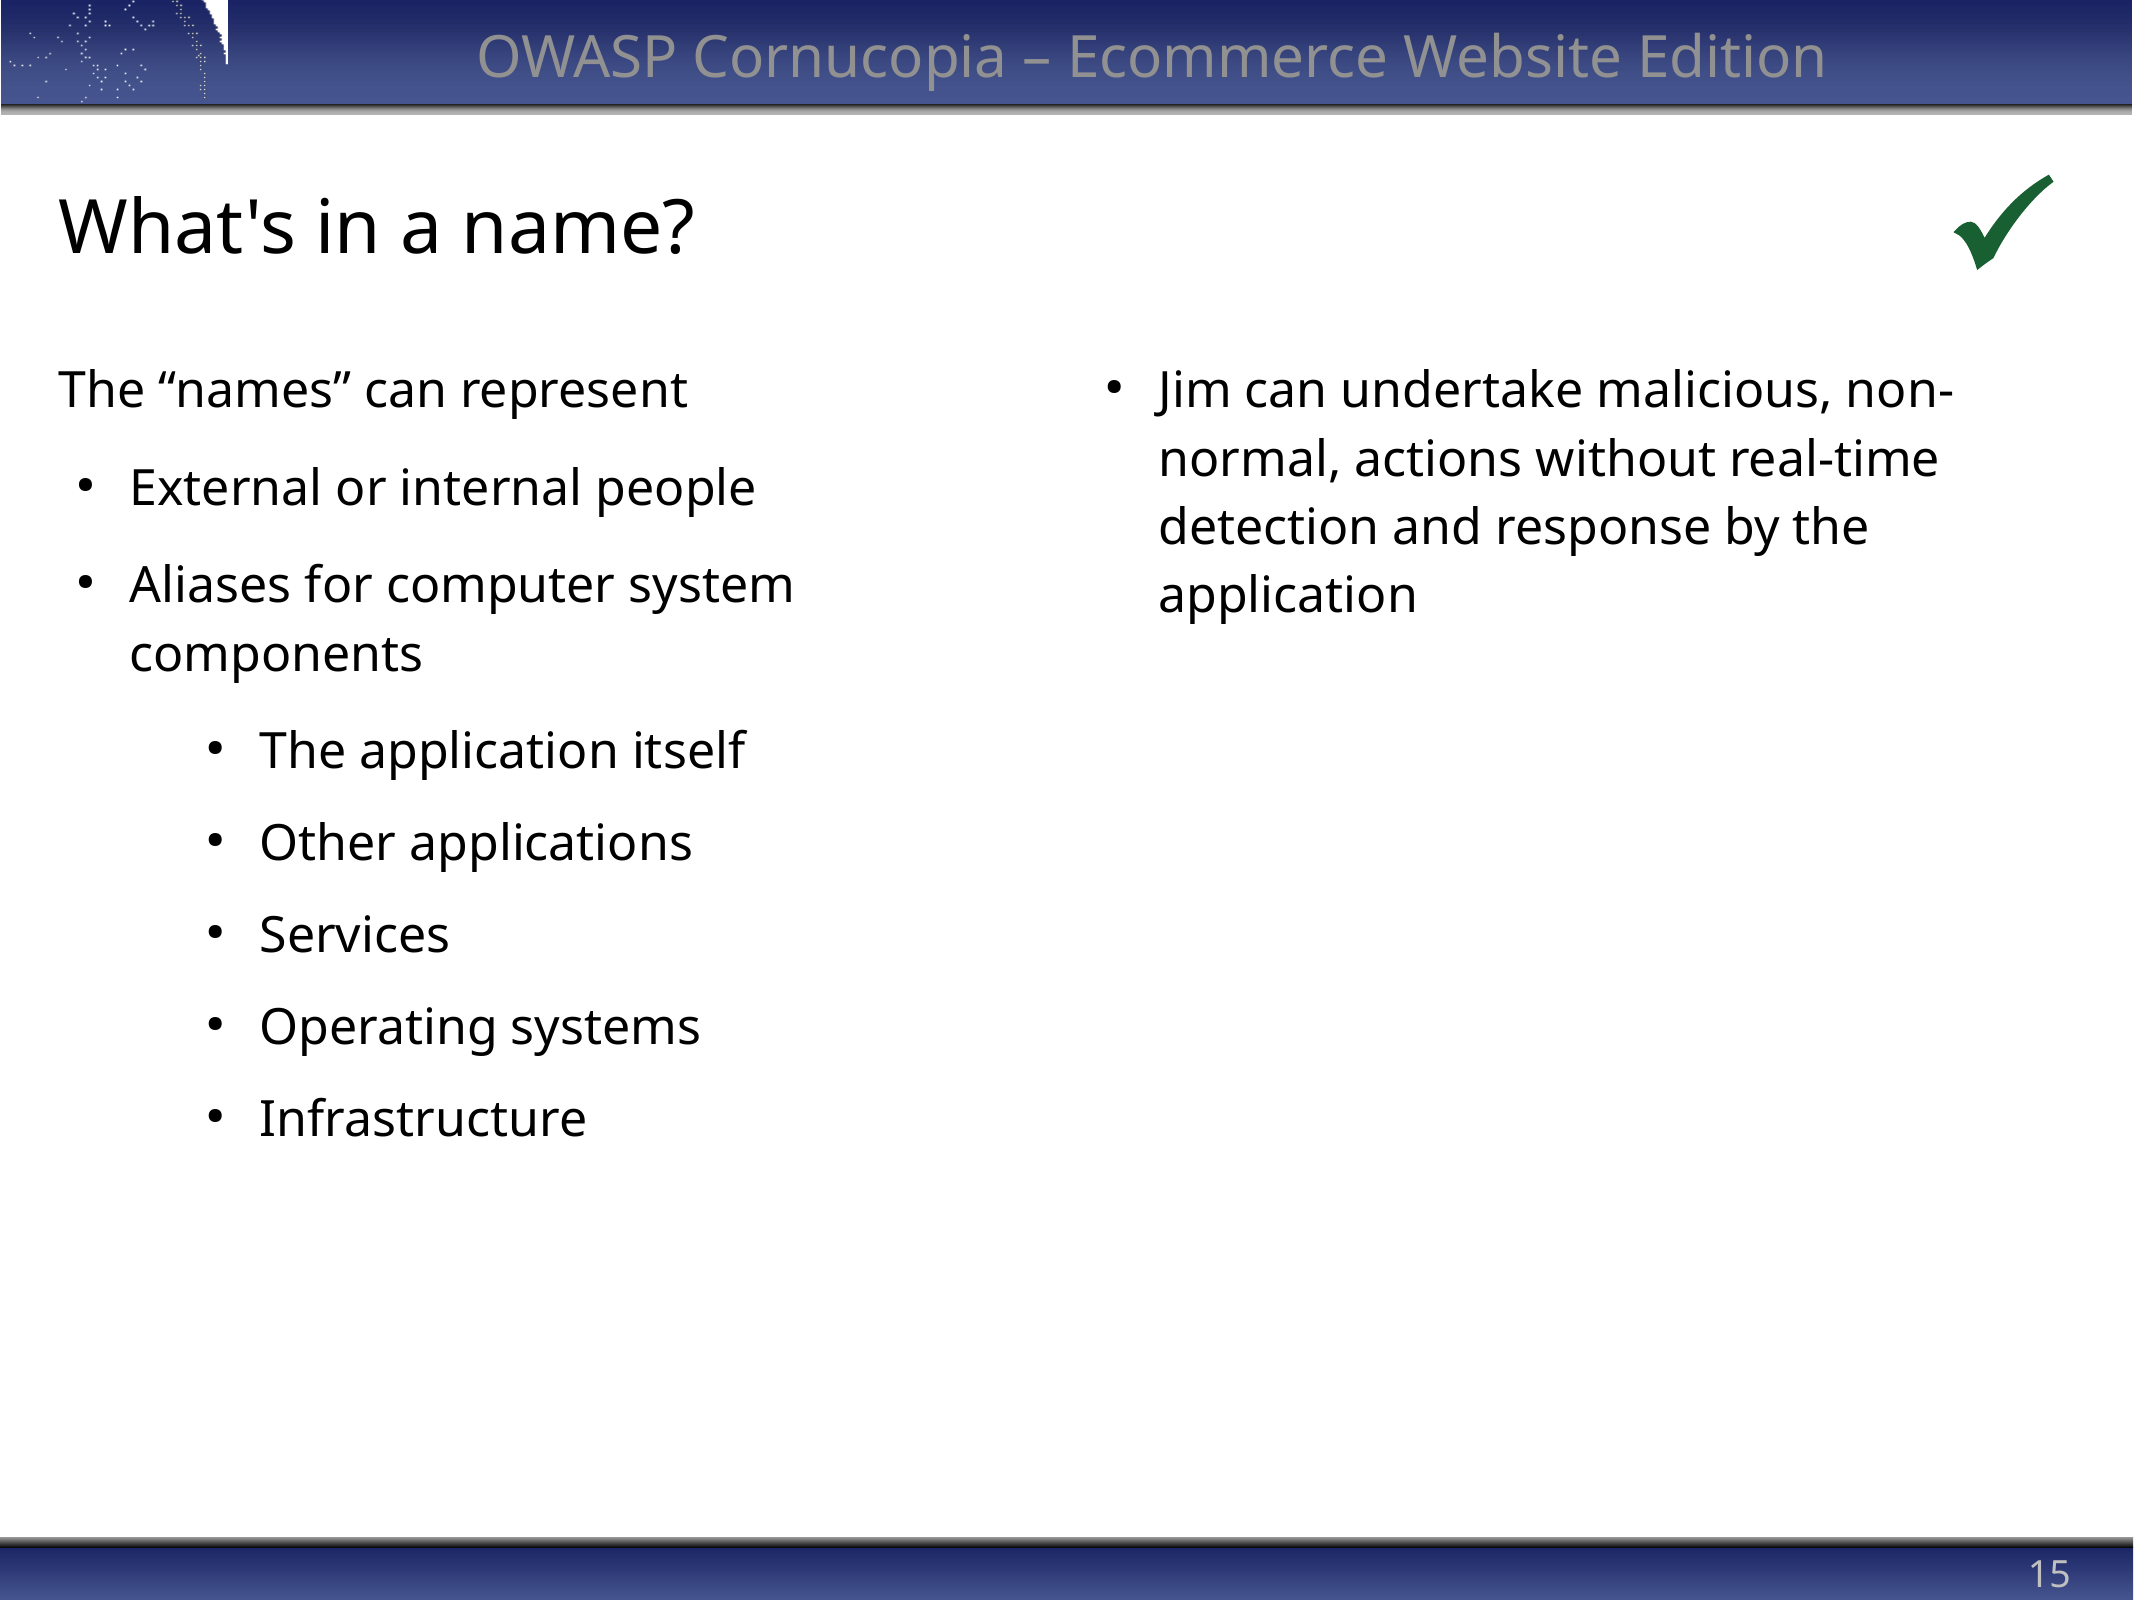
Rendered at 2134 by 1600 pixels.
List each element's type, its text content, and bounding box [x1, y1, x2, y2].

list Jim can undertake malicious, non-normal, actions without real-time detection and response by the application [1087, 354, 2068, 1536]
list ü [1730, 177, 2061, 325]
title What's in a name? [58, 124, 2126, 325]
list The “names” can represent External or internal people Aliases for computer system components The application itself Other applications Services Operating systems Infrastructure [58, 354, 1039, 1536]
